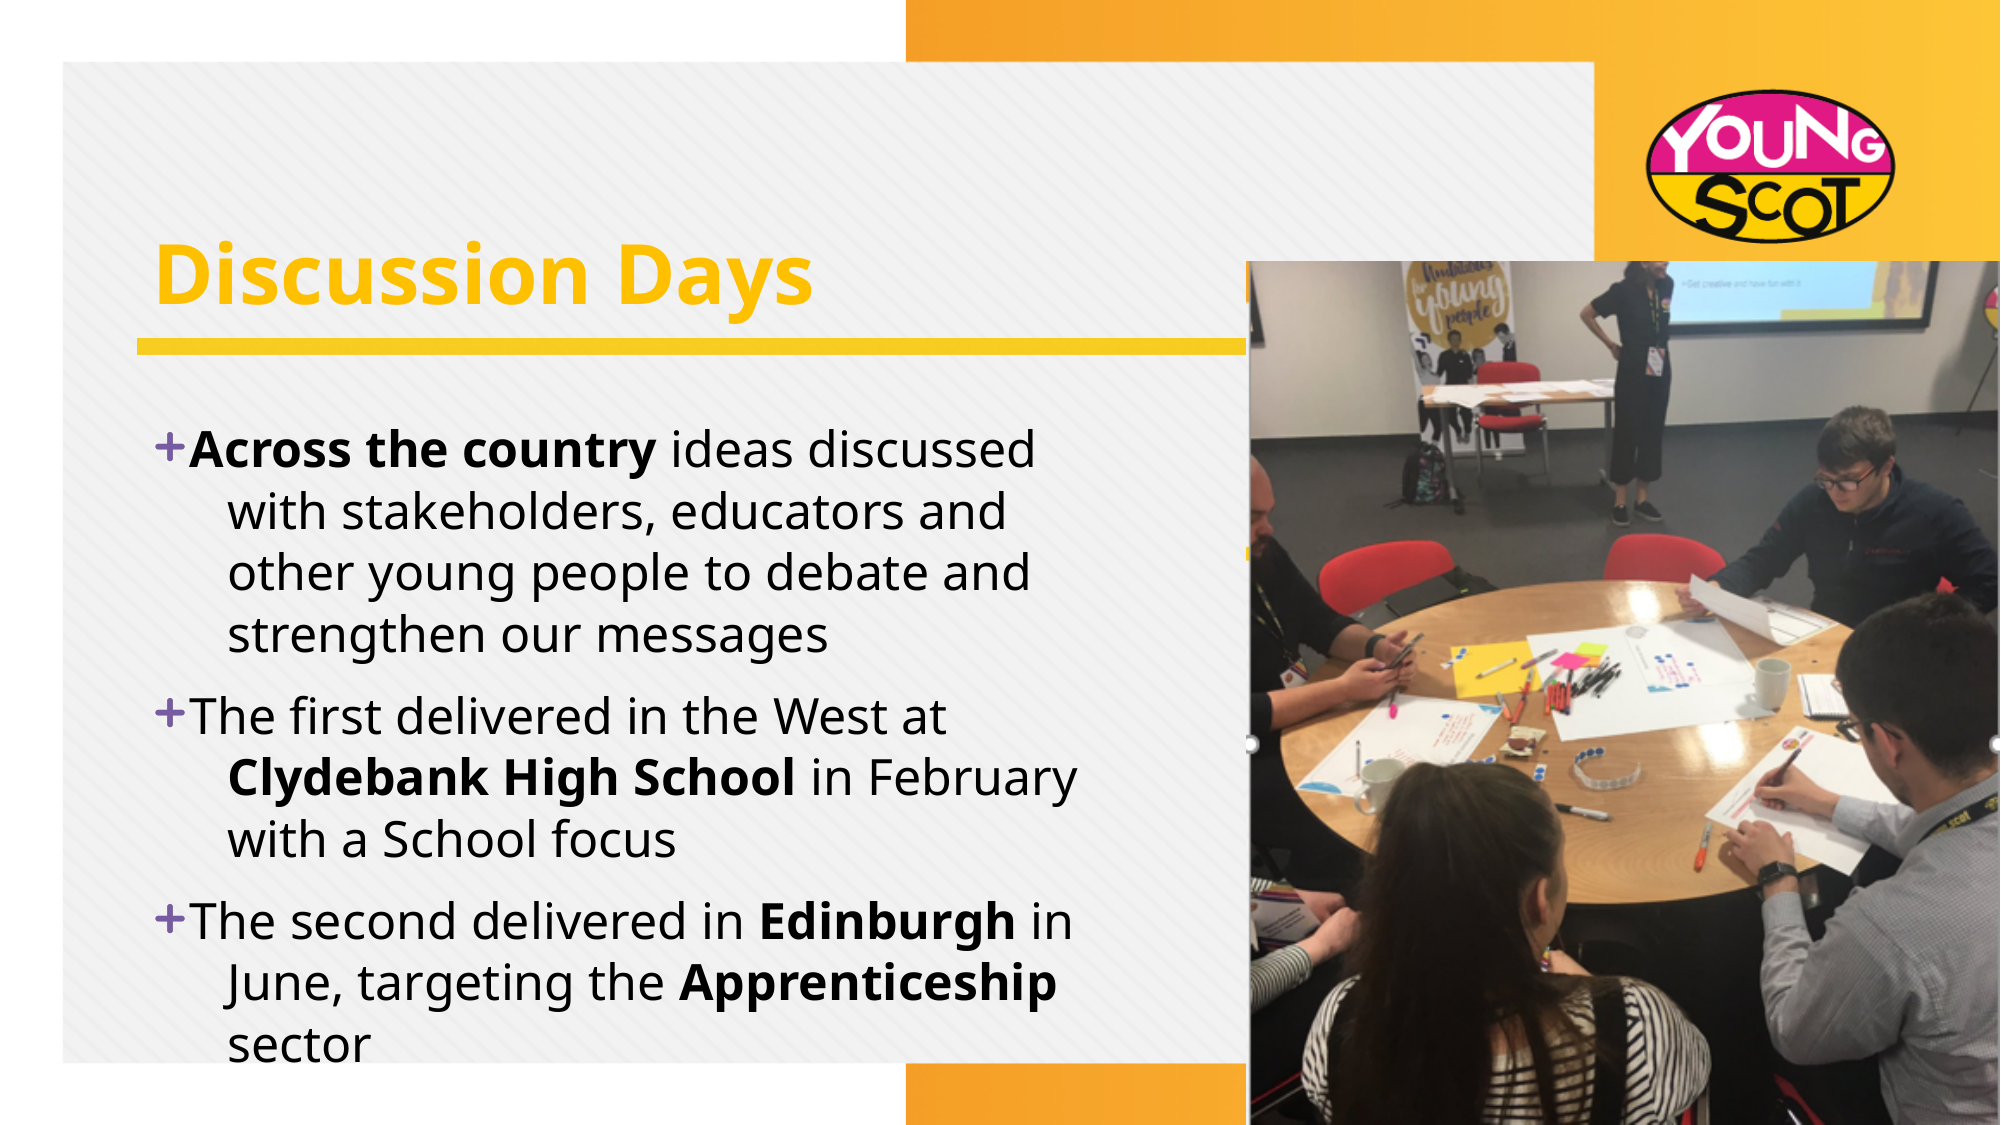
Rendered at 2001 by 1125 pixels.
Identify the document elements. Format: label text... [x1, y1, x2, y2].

list Across the country ideas discussed with stakeholders, educators and other young people to debate and strengthen our messages The first delivered in the West at Clydebank High School in February with a School focus The second delivered in Edinburgh in June, targeting the Apprenticeship sector [137, 411, 1119, 1099]
title Discussion Days [137, 165, 1327, 383]
picture [1246, 261, 2000, 1125]
